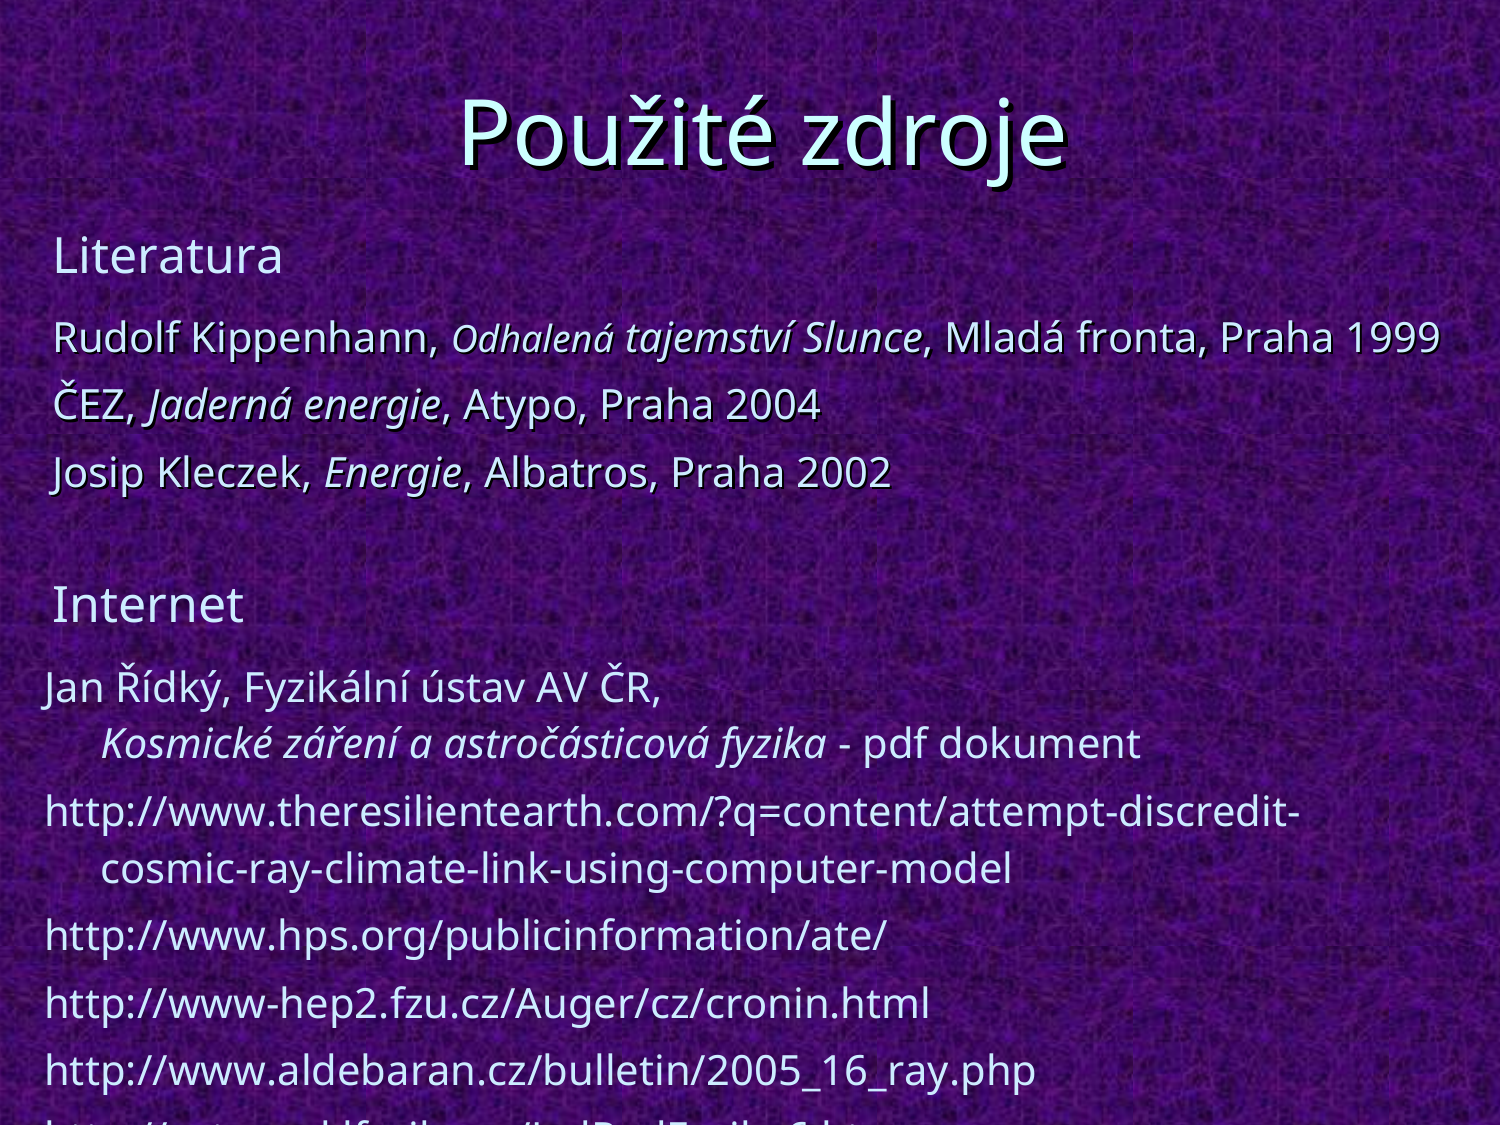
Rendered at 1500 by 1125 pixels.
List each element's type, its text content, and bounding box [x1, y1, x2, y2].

picture [0, 0, 1500, 1125]
title Použité zdroje [125, 74, 1401, 200]
text_box Internet [37, 561, 375, 676]
text_box Jan Řídký, Fyzikální ústav AV ČR, Kosmické záření a astročásticová fyzika - pdf dokument http://www.theresilientearth.com/?q=content/attempt-discredit-cosmic-ray-climate-link-using-computer-model http://www.hps.org/publicinformation/ate/ http://www-hep2.fzu.cz/Auger/cz/cronin.html http://www.aldebaran.cz/bulletin/2005_16_ray.php http://astronuklfyzika.cz/JadRadFyzika6.htm [29, 649, 1455, 1093]
list Rudolf Kippenhann, Odhalená tajemství Slunce, Mladá fronta, Praha 1999 ČEZ, Jaderná energie, Atypo, Praha 2004 Josip Kleczek, Energie, Albatros, Praha 2002 [37, 299, 1463, 590]
text_box Literatura [37, 212, 375, 275]
